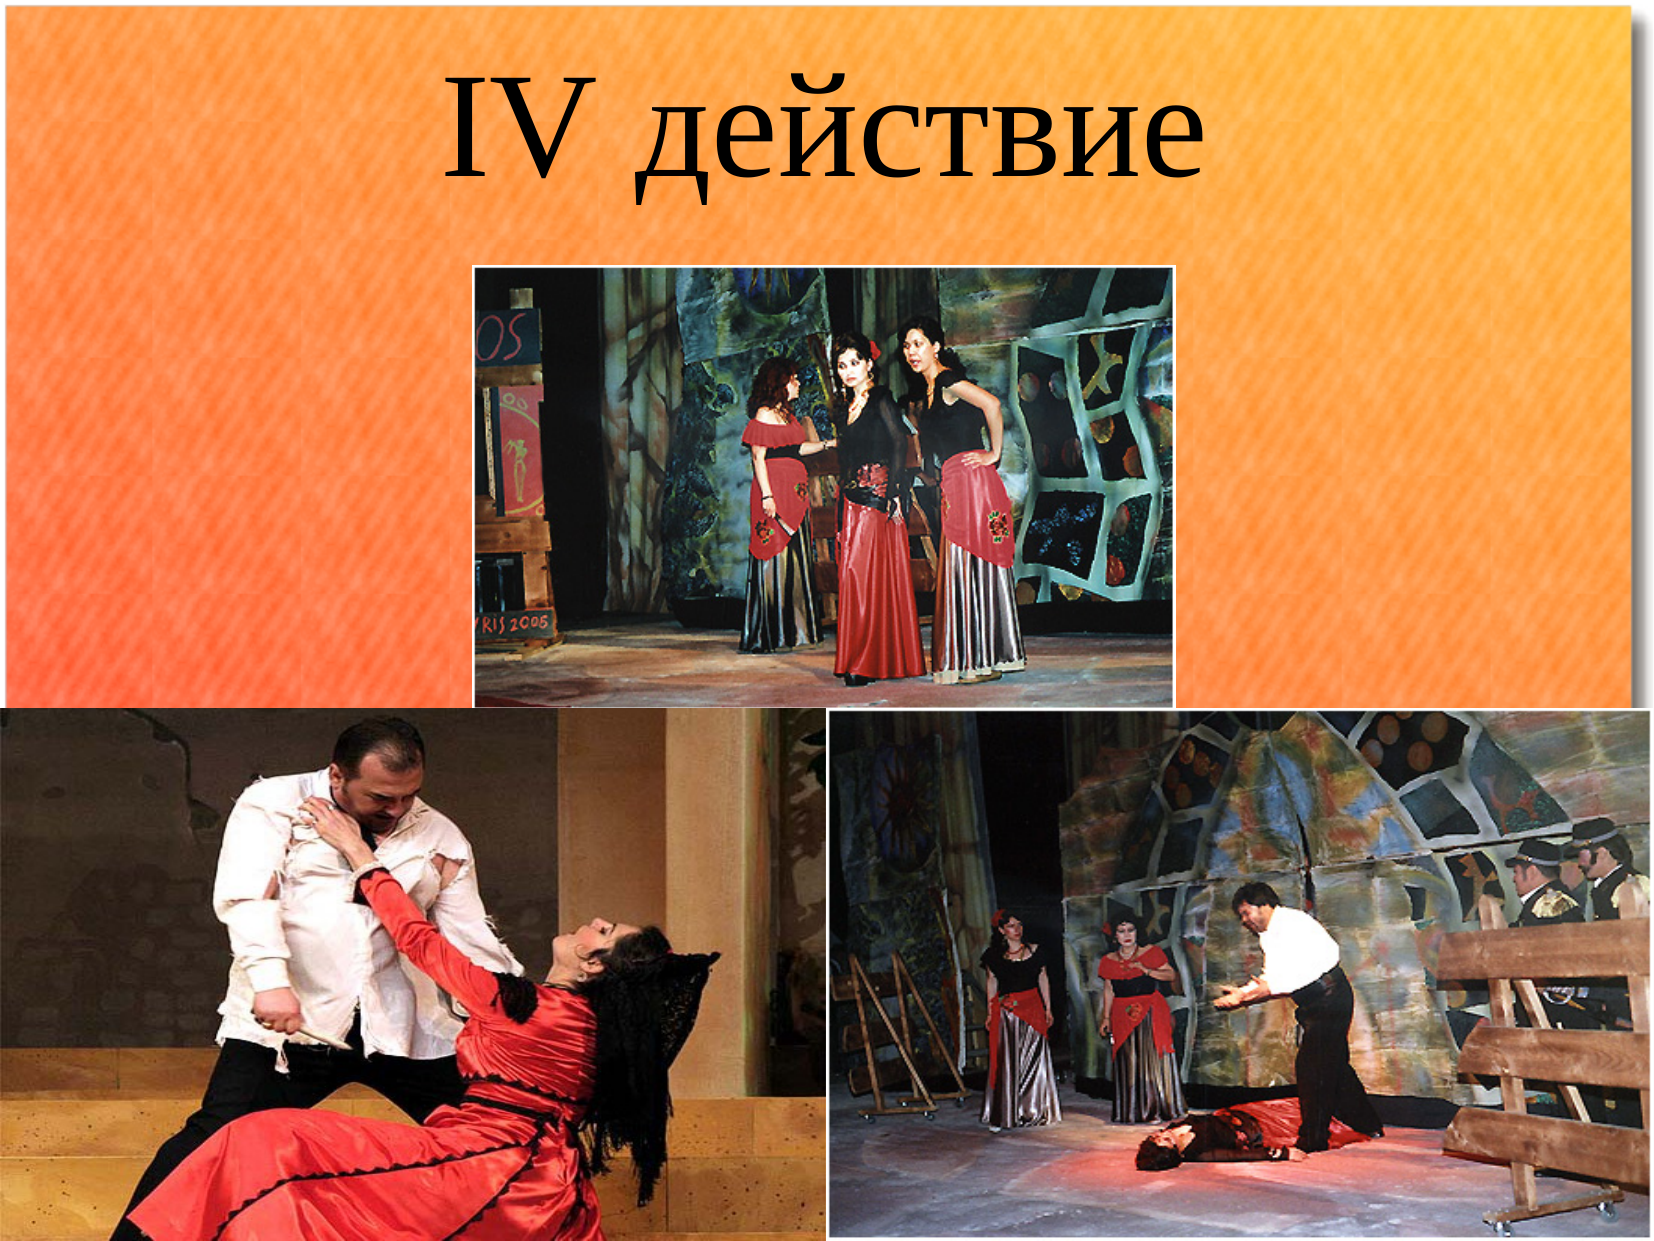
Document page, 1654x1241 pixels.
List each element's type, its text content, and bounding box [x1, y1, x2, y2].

title IV действие [118, 29, 1531, 222]
picture [0, 0, 1654, 1241]
